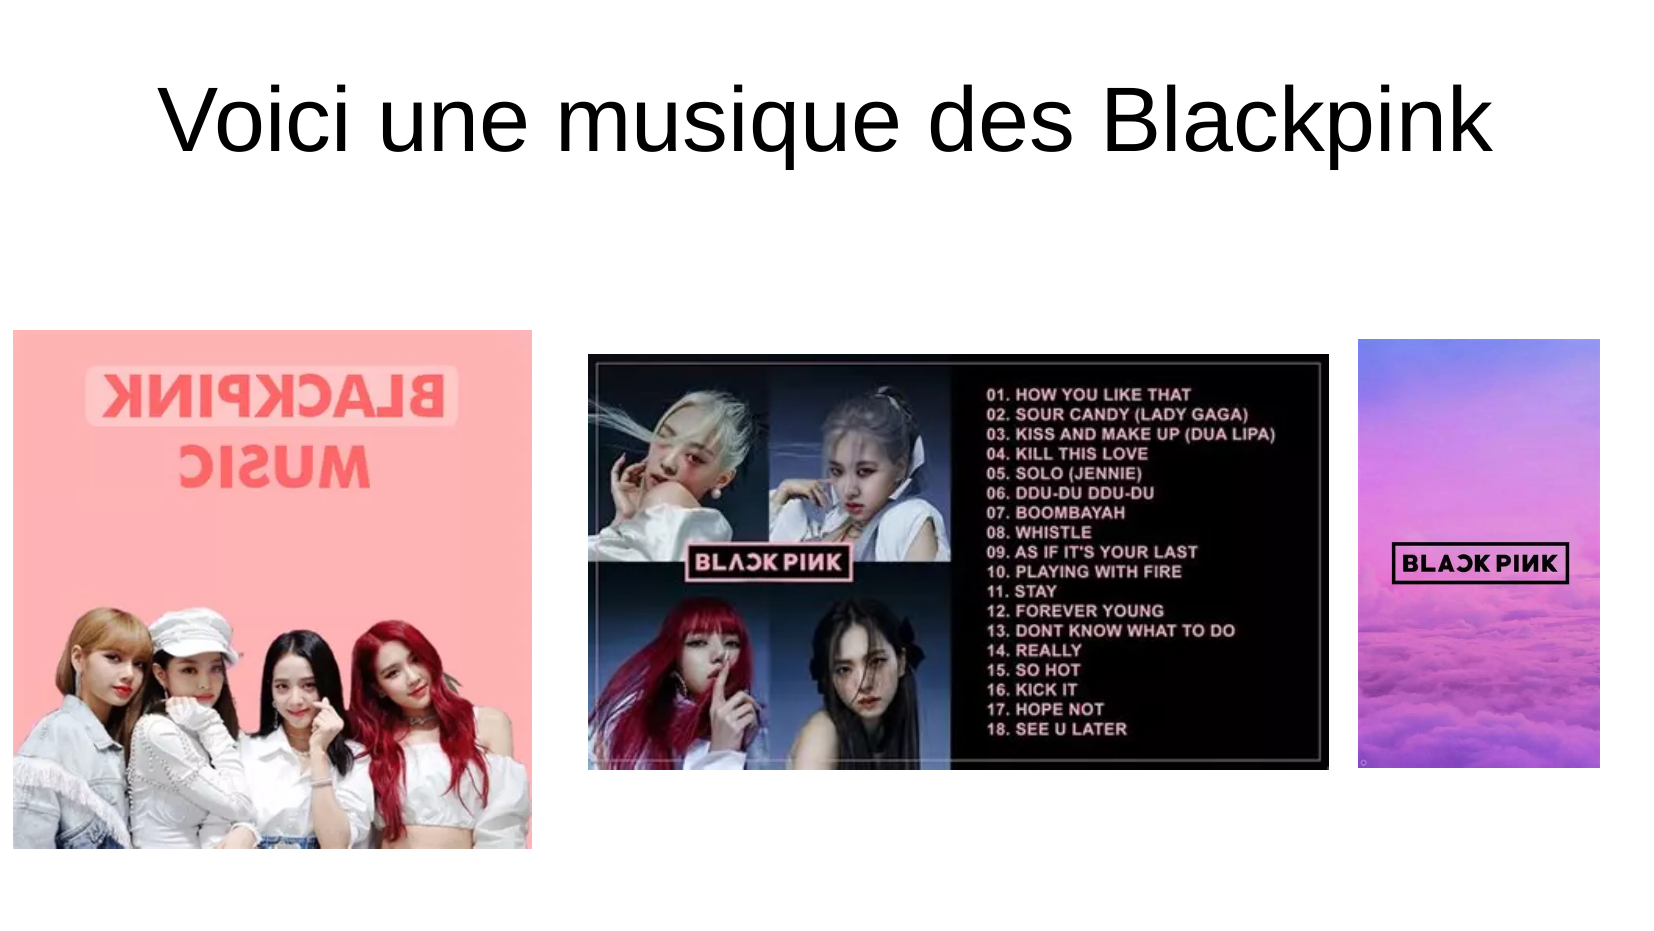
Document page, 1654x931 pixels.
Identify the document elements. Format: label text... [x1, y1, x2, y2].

picture [13, 330, 532, 849]
title Voici une musique des Blackpink [82, 37, 1571, 193]
picture [588, 354, 1329, 770]
picture [1358, 339, 1600, 768]
